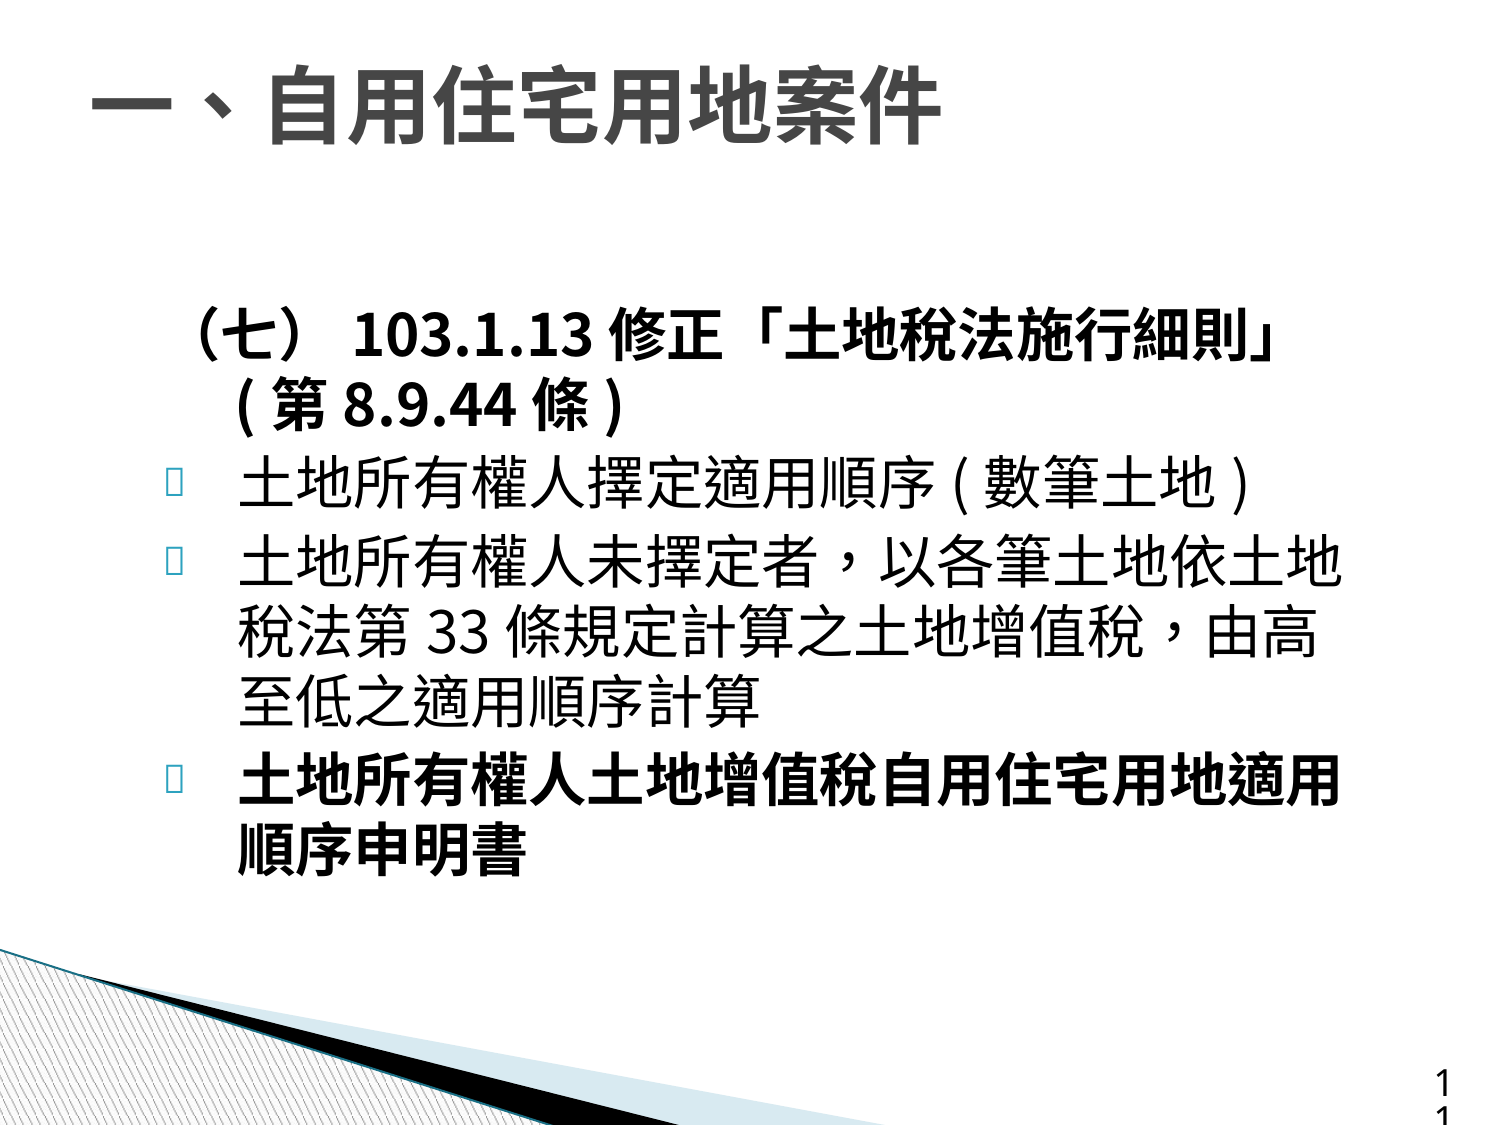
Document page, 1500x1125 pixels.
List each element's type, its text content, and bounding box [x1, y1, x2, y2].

slide_number <編號> [1418, 1051, 1479, 1112]
title 一、自用住宅用地案件 [75, 45, 1425, 233]
picture [0, 952, 543, 1125]
list （七）103.1.13修正「土地稅法施行細則」 (第8.9.44條) 土地所有權人擇定適用順序(數筆土地) 土地所有權人未擇定者，以各筆土地依土地稅法第33條規定計算之土地增值稅，由高至低之適用順序計算 土地所有權人土地增值稅自用住宅用地適用順序申明書 [147, 290, 1363, 1000]
